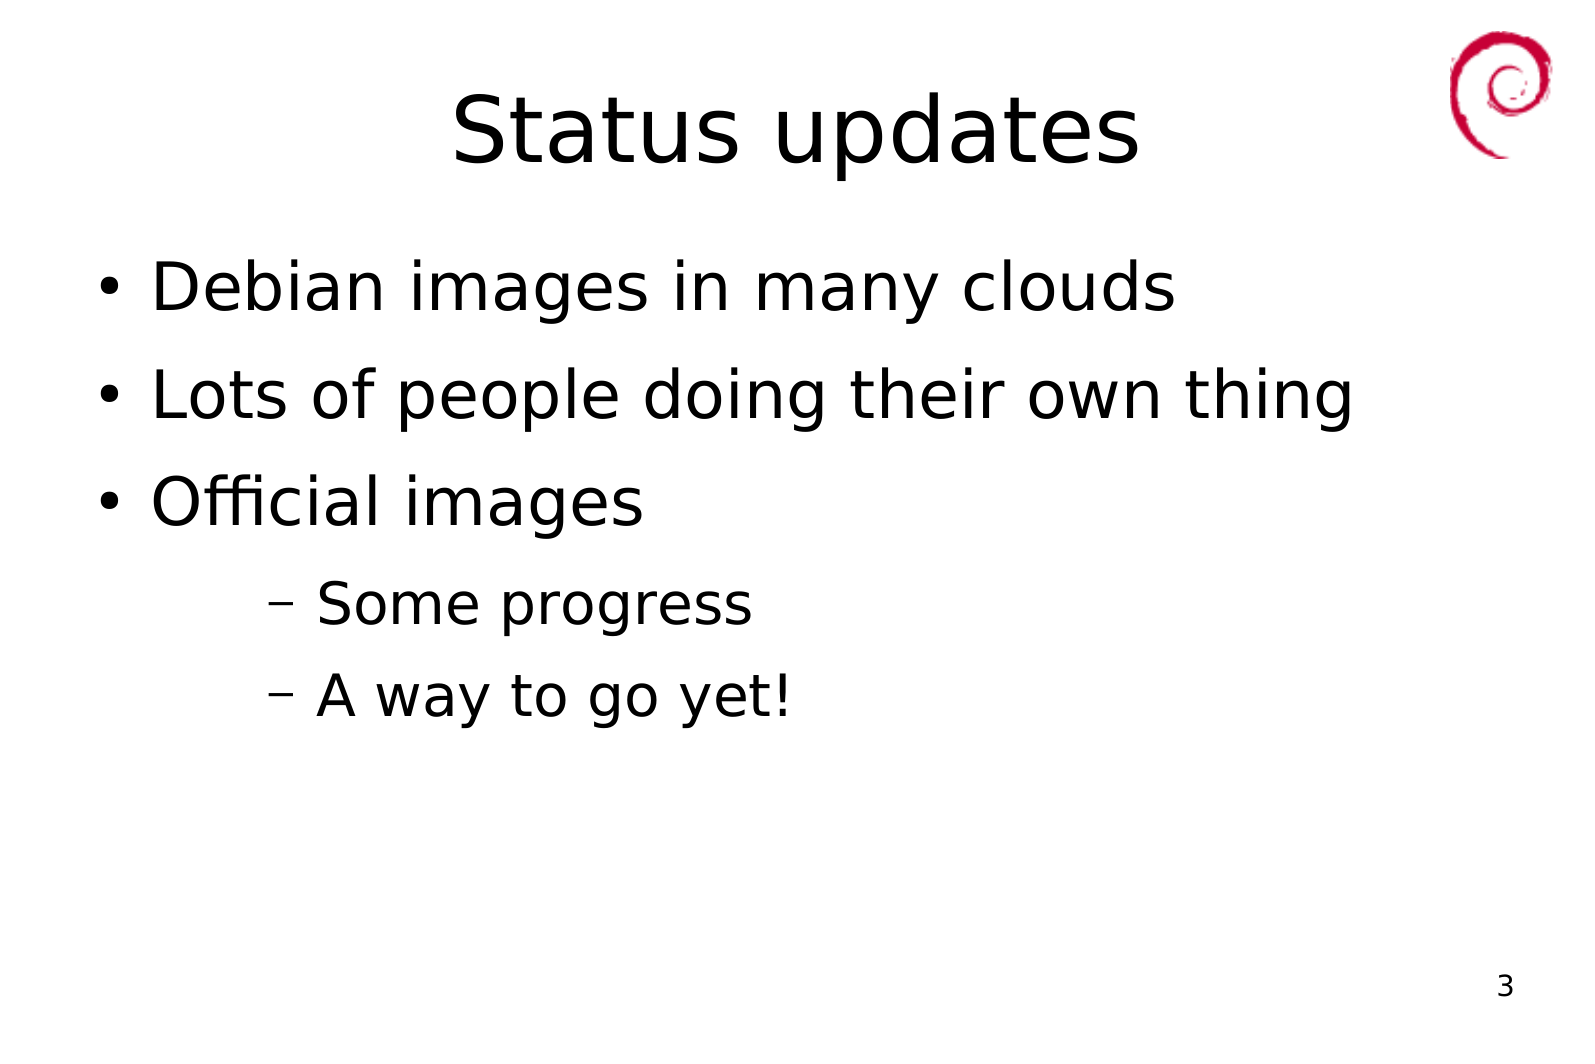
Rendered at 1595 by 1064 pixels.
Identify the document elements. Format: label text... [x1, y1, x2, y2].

title Status updates [79, 42, 1515, 220]
picture [1450, 31, 1555, 159]
list Debian images in many clouds Lots of people doing their own thing Official images Some progress A way to go yet! [79, 248, 1515, 951]
